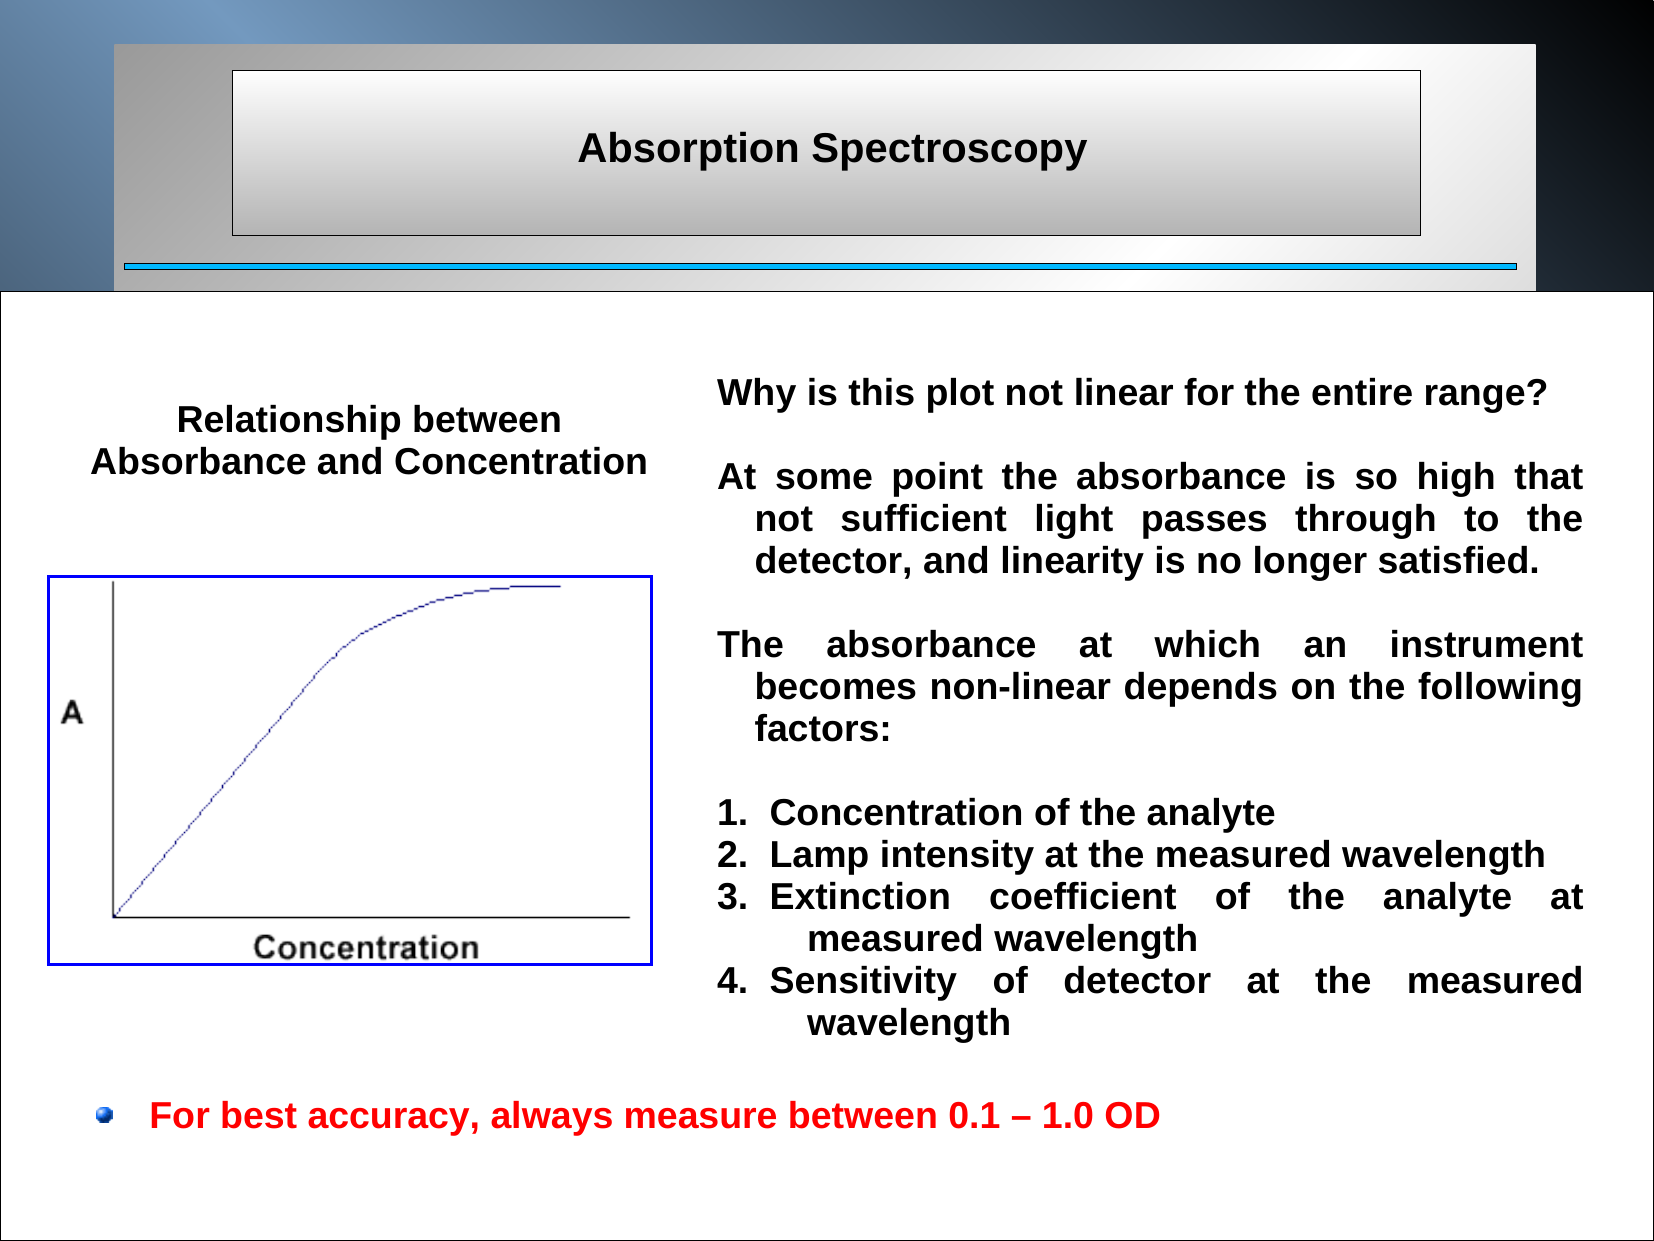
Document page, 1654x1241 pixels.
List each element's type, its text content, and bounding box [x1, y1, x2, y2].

text_box Relationship between Absorbance and Concentration [81, 398, 658, 507]
text_box [0, 291, 1654, 1241]
text_box Why is this plot not linear for the entire range? At some point the absorbance is so high that not sufficient light passes through to the detector, and linearity is no longer satisfied. The absorbance at which an instrument becomes non-linear depends on the following factors: Concentration of the analyte Lamp intensity at the measured wavelength Extinction coefficient of the analyte at measured wavelength Sensitivity of detector at the measured wavelength [717, 371, 1585, 1086]
picture [50, 577, 651, 964]
text_box [232, 70, 1421, 236]
text_box For best accuracy, always measure between 0.1 – 1.0 OD [96, 1094, 1481, 1179]
text_box [124, 263, 1517, 270]
text_box Absorption Spectroscopy [280, 124, 1385, 187]
